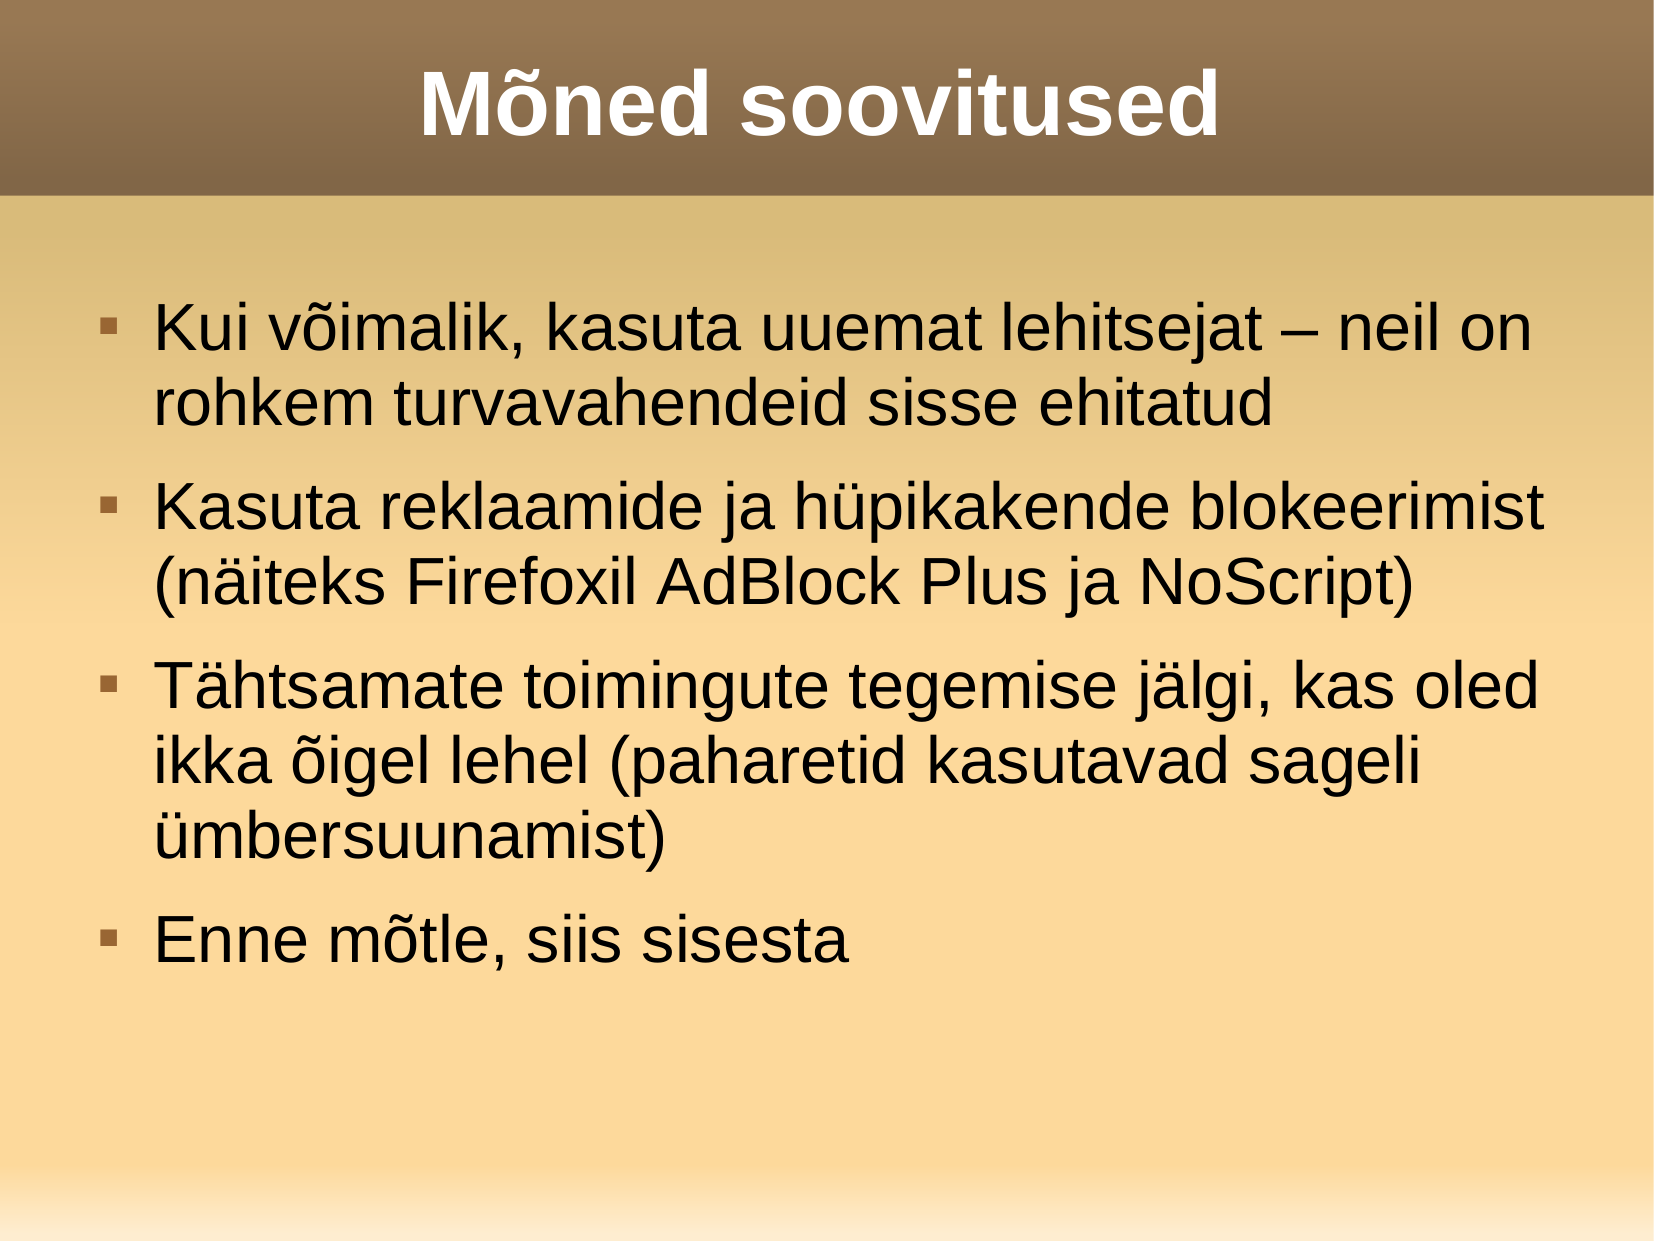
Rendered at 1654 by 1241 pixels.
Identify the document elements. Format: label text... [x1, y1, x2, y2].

picture [0, 0, 1654, 1241]
title Mõned soovitused [76, 7, 1565, 200]
list Kui võimalik, kasuta uuemat lehitsejat – neil on rohkem turvavahendeid sisse ehitatud Kasuta reklaamide ja hüpikakende blokeerimist (näiteks Firefoxil AdBlock Plus ja NoScript) Tähtsamate toimingute tegemise jälgi, kas oled ikka õigel lehel (paharetid kasutavad sageli ümbersuunamist) Enne mõtle, siis sisesta [82, 290, 1571, 1094]
